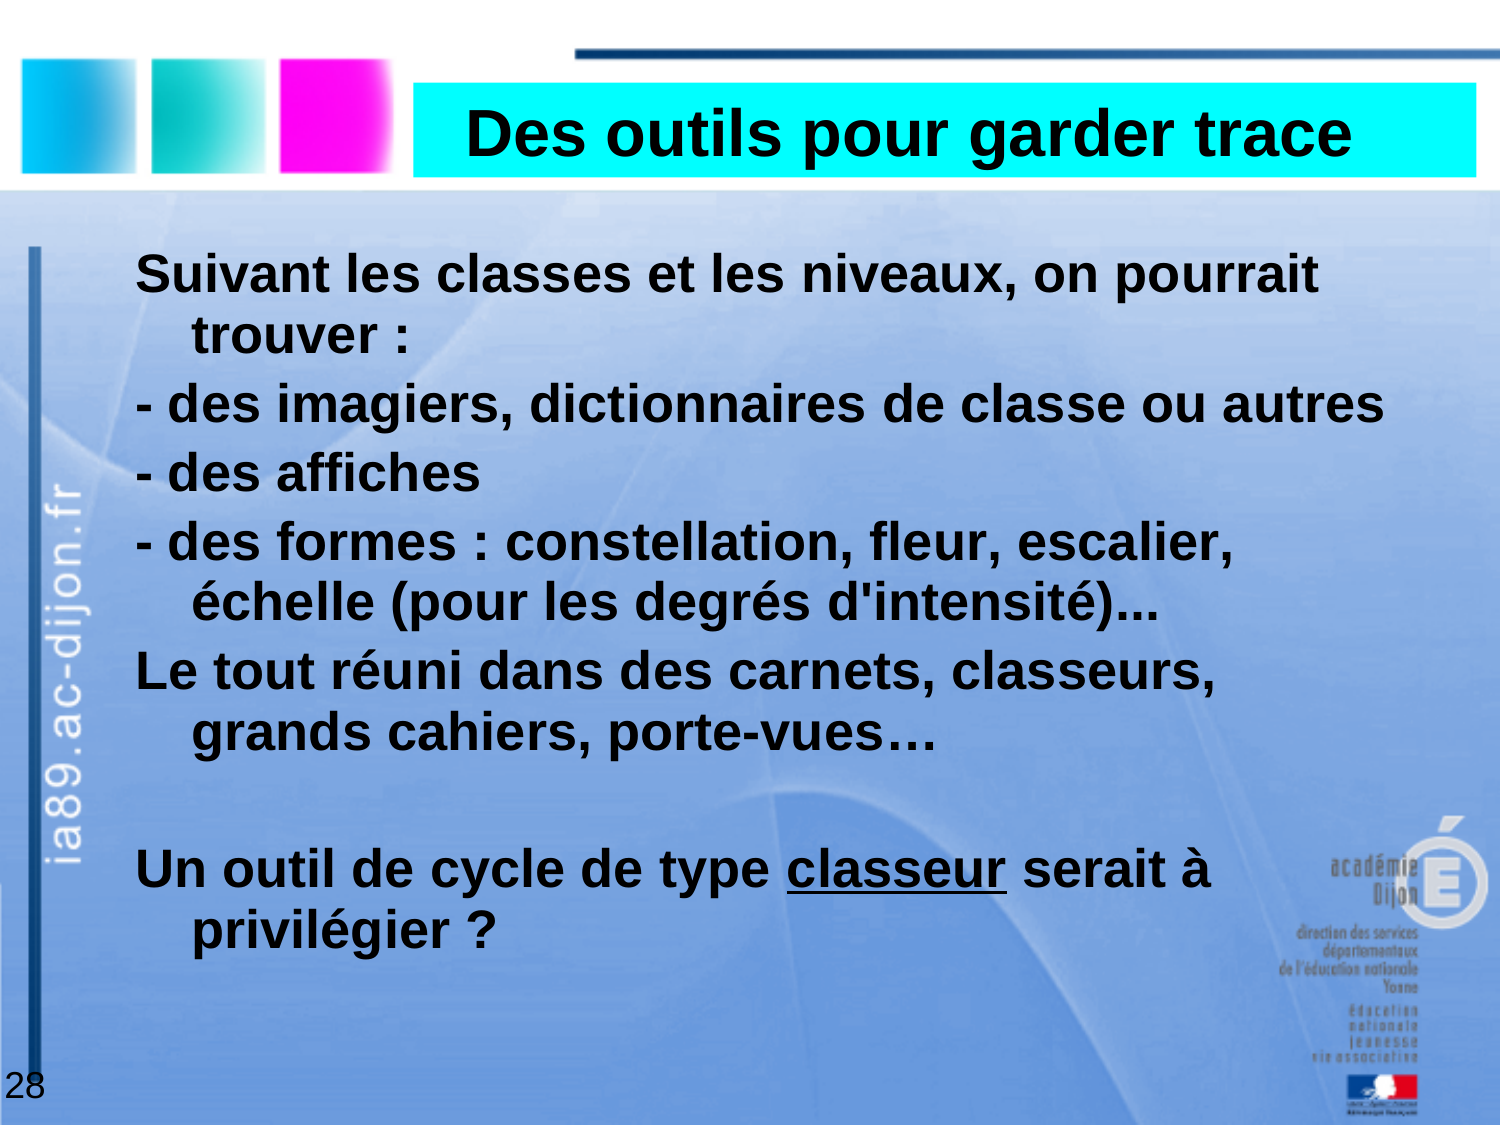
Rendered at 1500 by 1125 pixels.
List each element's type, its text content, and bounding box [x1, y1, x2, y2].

picture [0, 0, 1500, 1125]
text_box <numéro> [0, 1054, 191, 1125]
list Suivant les classes et les niveaux, on pourrait trouver : - des imagiers, dictionnaires de classe ou autres - des affiches - des formes : constellation, fleur, escalier, échelle (pour les degrés d'intensité)... Le tout réuni dans des carnets, classeurs, grands cahiers, porte-vues… Un outil de cycle de type classeur serait à privilégier ? [120, 236, 1423, 1063]
text_box Des outils pour garder trace [413, 82, 1477, 178]
